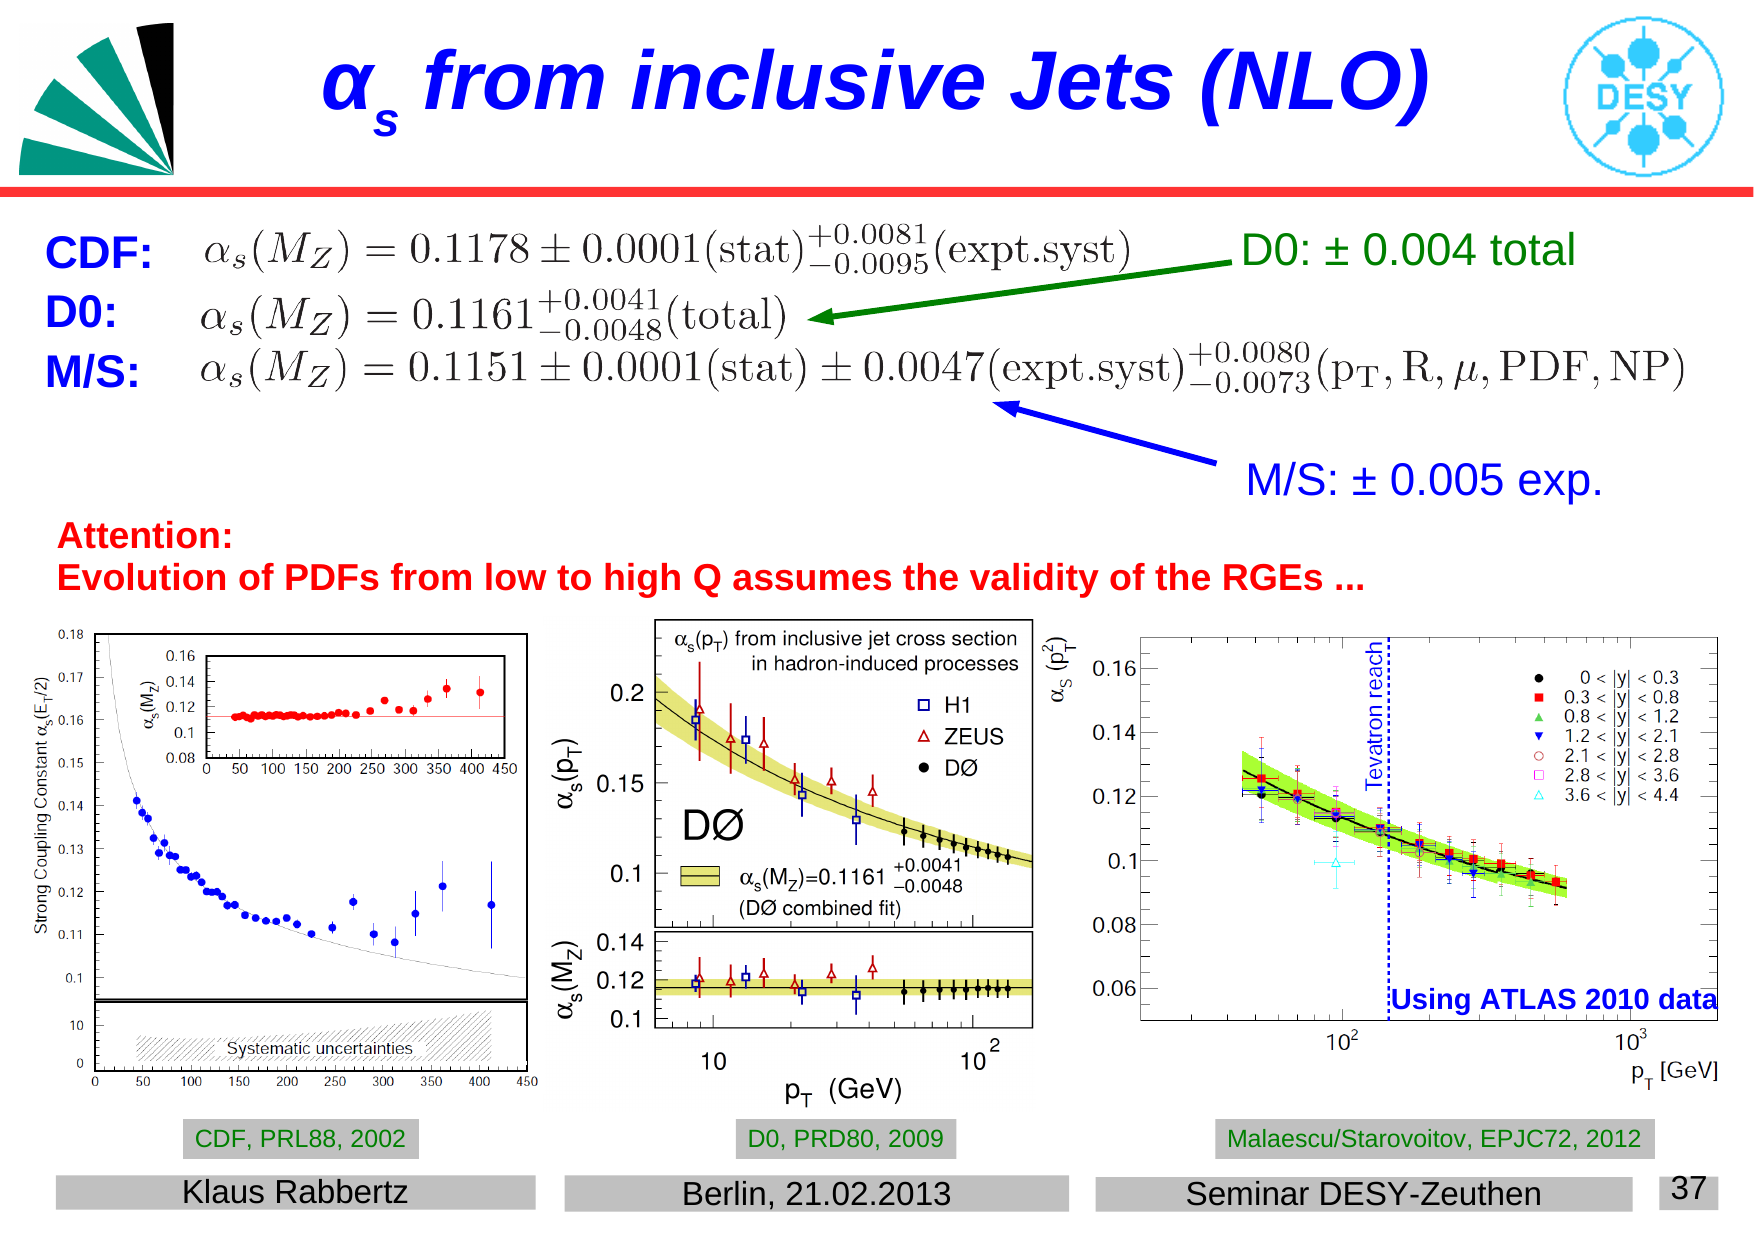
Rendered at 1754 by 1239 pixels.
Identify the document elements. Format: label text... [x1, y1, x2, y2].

picture [25, 616, 1724, 1112]
text_box CDF, PRL88, 2002 [183, 1119, 419, 1159]
picture [1560, 12, 1729, 182]
text_box M/S: ± 0.005 exp. [1233, 448, 1616, 512]
text_box M/S: [33, 339, 154, 403]
text_box Malaescu/Starovoitov, EPJC72, 2012 [1215, 1119, 1655, 1159]
picture [196, 285, 1690, 400]
picture [200, 220, 1137, 281]
picture [19, 23, 174, 177]
text_box CDF: [33, 221, 170, 285]
text_box D0: ± 0.004 total [1228, 217, 1589, 282]
text_box Using ATLAS 2010 data [1378, 976, 1730, 1022]
title αs from inclusive Jets (NLO) [193, 0, 1560, 182]
text_box D0: [33, 280, 131, 344]
text_box D0, PRD80, 2009 [735, 1119, 957, 1159]
text_box Attention: Evolution of PDFs from low to high Q assumes the validity of the RGEs ... [44, 508, 1723, 605]
